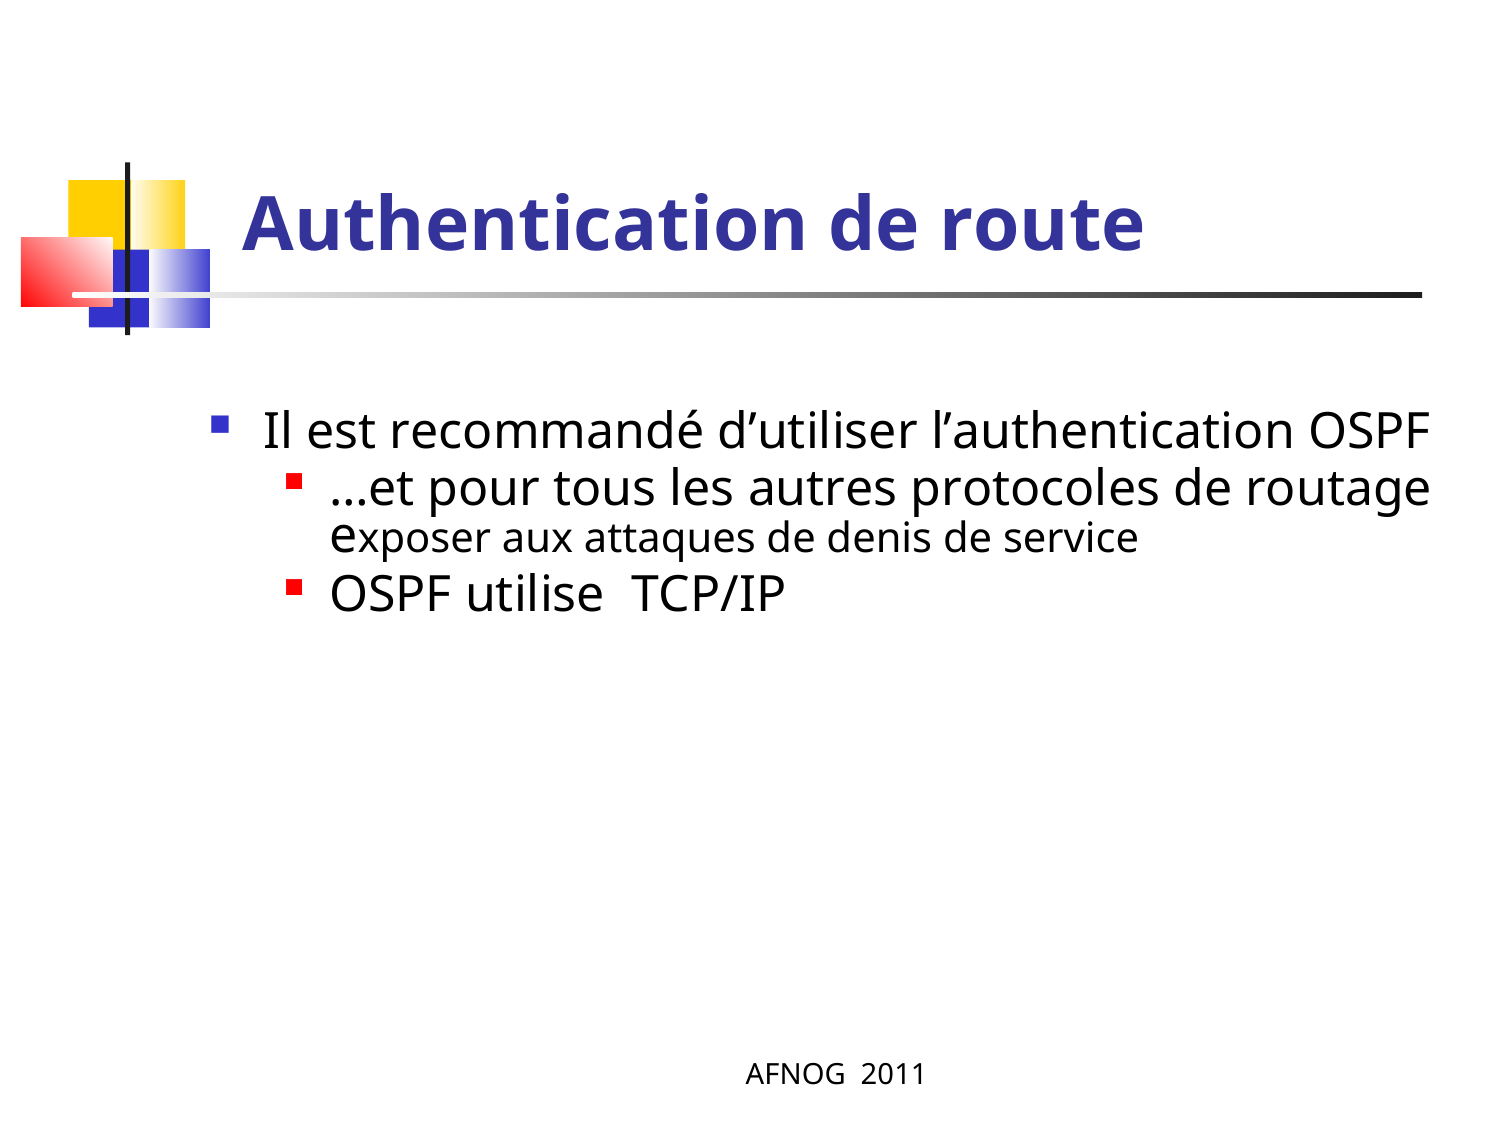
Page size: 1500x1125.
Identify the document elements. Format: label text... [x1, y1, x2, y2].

list Il est recommandé d’utiliser l’authentication OSPF …et pour tous les autres protocoles de routage exposer aux attaques de denis de service OSPF utilise TCP/IP [193, 331, 1469, 1007]
title Authentication de route [188, 35, 1468, 276]
text_box AFNOG 2011 [599, 1024, 1074, 1099]
